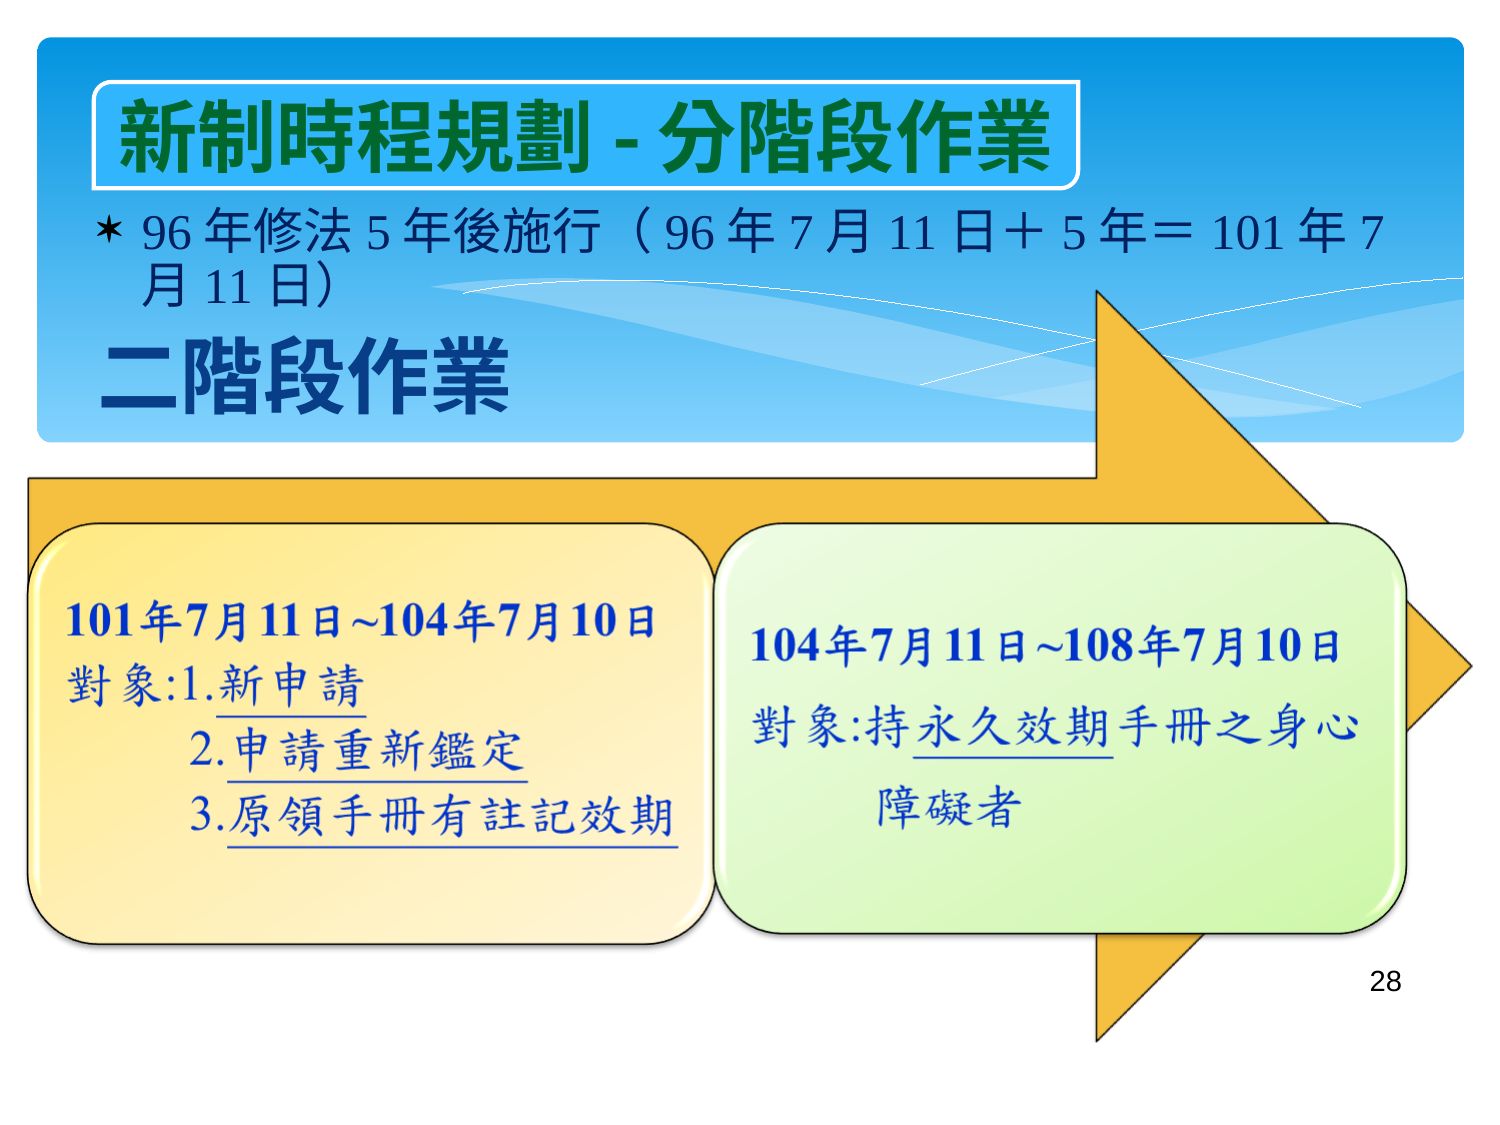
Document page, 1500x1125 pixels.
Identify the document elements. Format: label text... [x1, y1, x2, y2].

list 96年修法5年後施行（96年7月11日＋5年＝101年7月11日） 二階段作業 [82, 199, 1433, 287]
picture [106, 80, 1080, 88]
text_box 新制時程規劃-分階段作業 [93, 81, 1079, 189]
picture [97, 82, 105, 88]
picture [17, 287, 1474, 1045]
